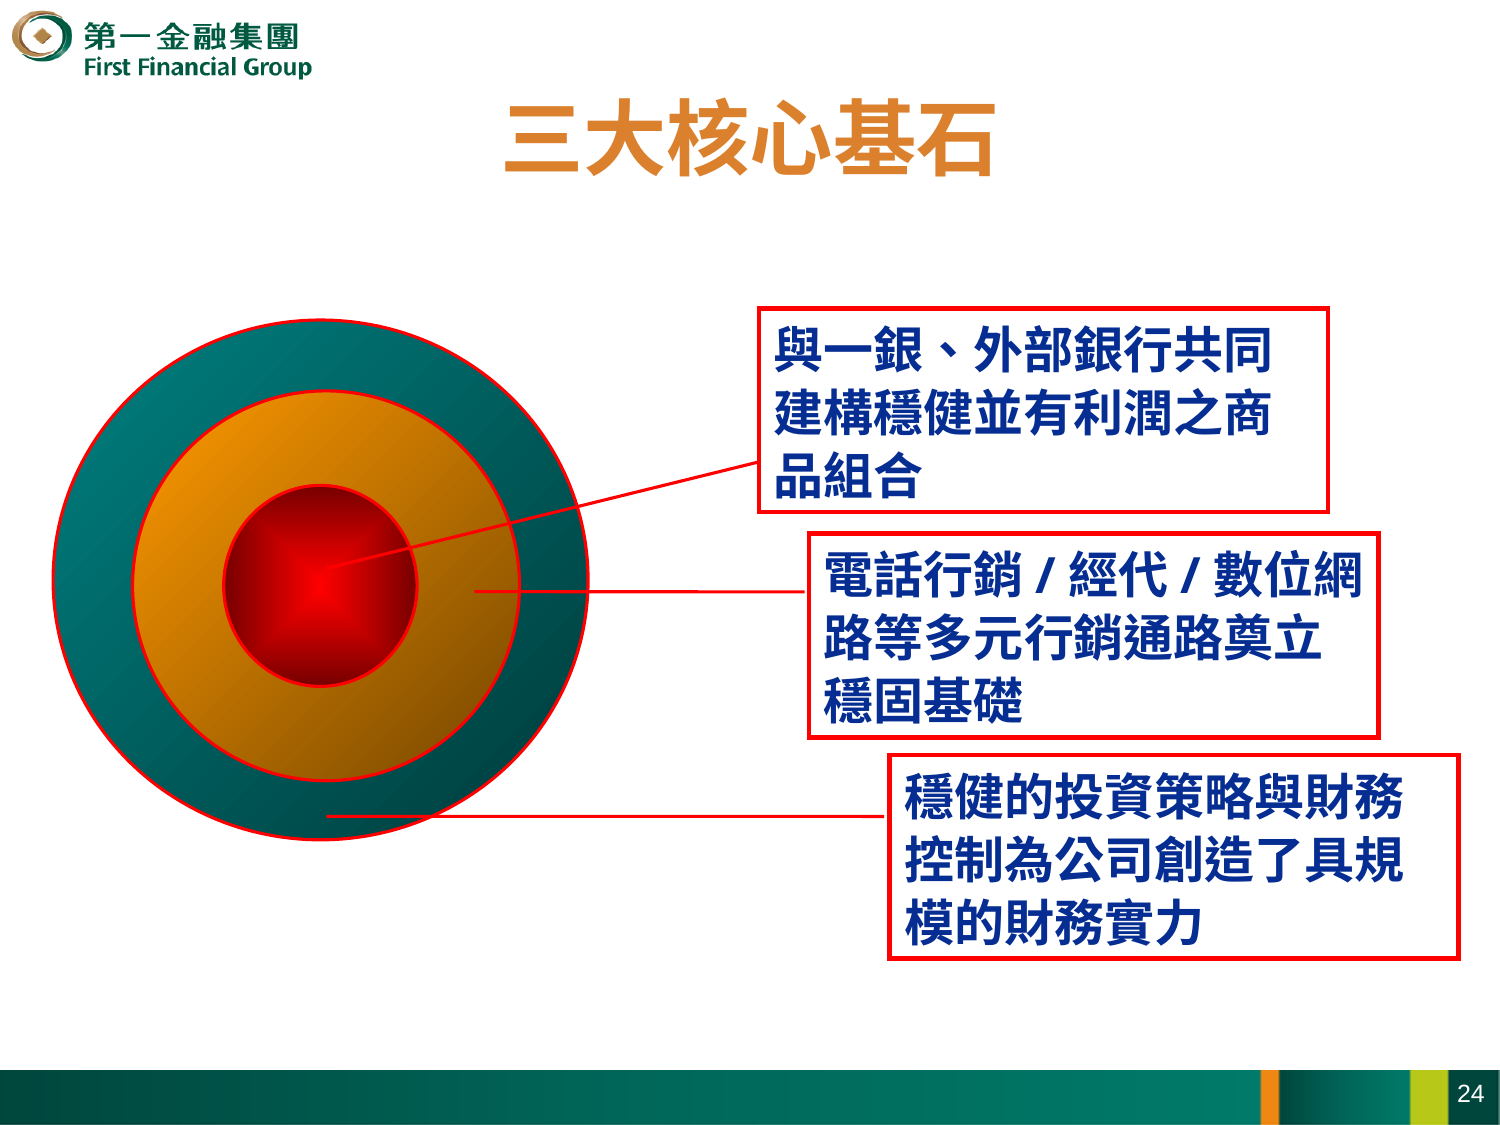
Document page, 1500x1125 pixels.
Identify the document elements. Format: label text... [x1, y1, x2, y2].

slide_number <編號> [1149, 1070, 1500, 1125]
text_box 與一銀、外部銀行共同建構穩健並有利潤之商品組合 [758, 308, 1328, 512]
text_box 穩健的投資策略與財務控制為公司創造了具規模的財務實力 [889, 755, 1459, 959]
picture [11, 8, 313, 80]
text_box [53, 320, 589, 840]
picture [0, 1070, 1149, 1125]
text_box 電話行銷/經代/數位網路等多元行銷通路奠立穩固基礎 [809, 533, 1379, 738]
text_box 三大核心基石 [171, 78, 1329, 195]
